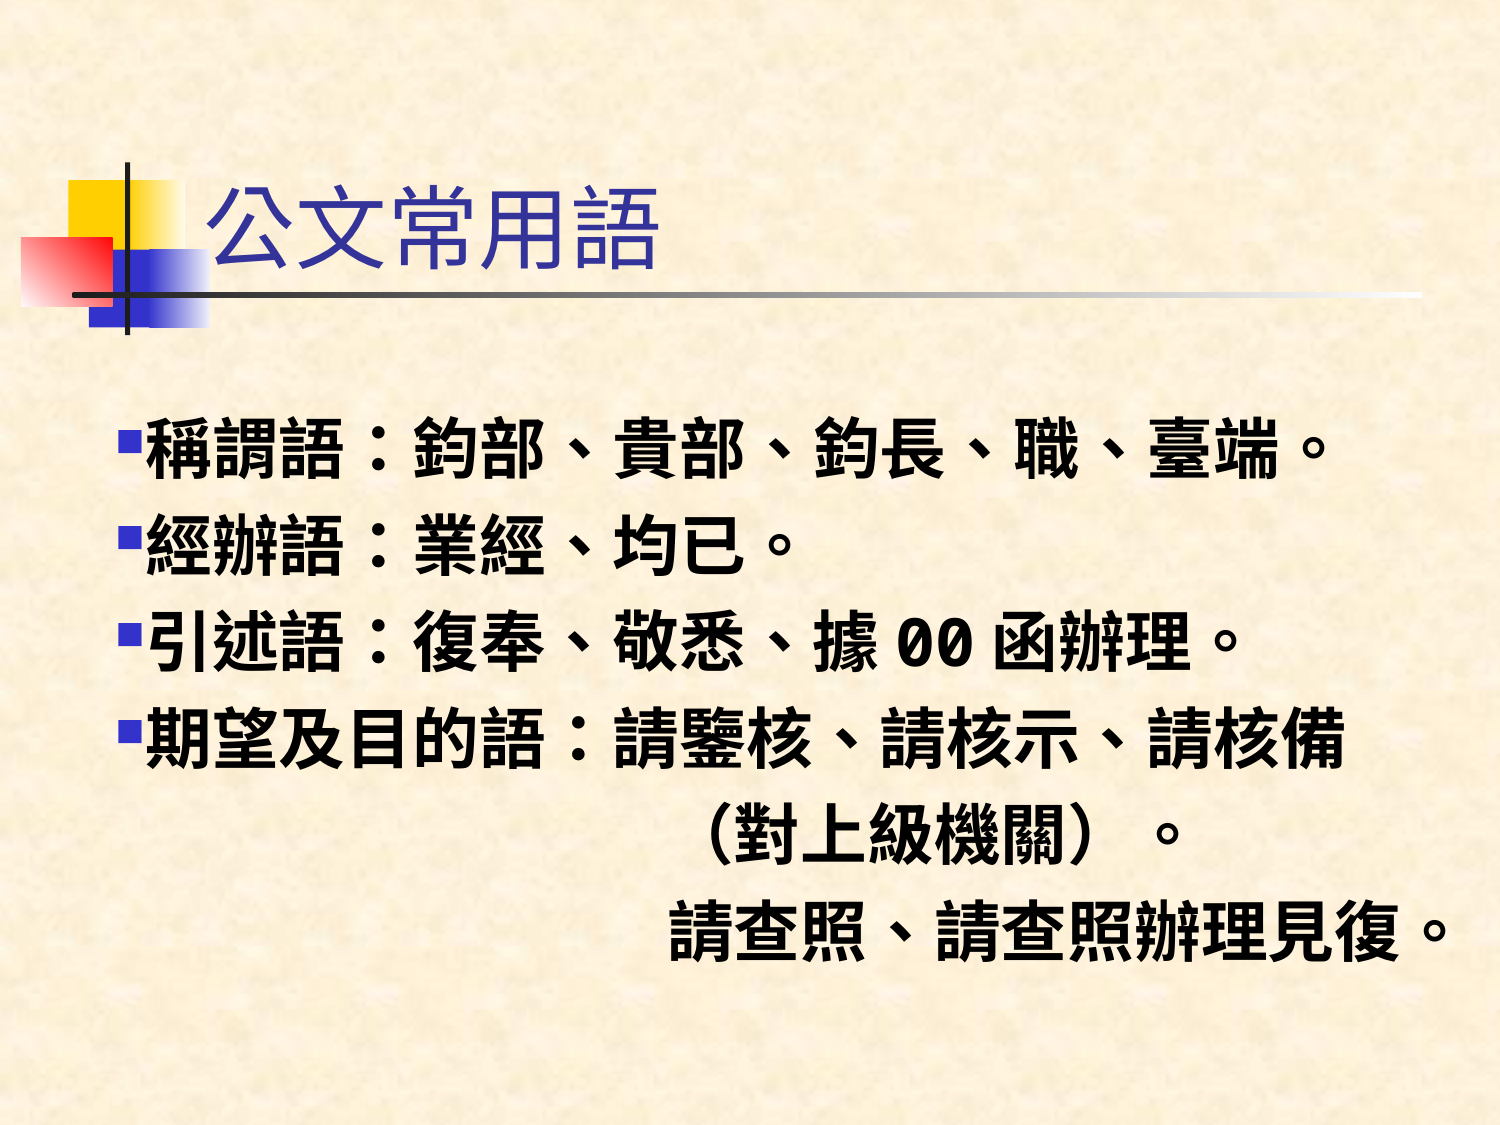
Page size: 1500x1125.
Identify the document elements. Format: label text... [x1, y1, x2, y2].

picture [0, 0, 1500, 1125]
title 公文常用語 [188, 101, 1468, 289]
list 稱謂語：鈞部、貴部、鈞長、職、臺端。 經辦語：業經、均已。 引述語：復奉、敬悉、據00函辦理。 期望及目的語：請鑒核、請核示、請核備 （對上級機關）。 請查照、請查照辦理見復。 [100, 302, 1500, 1006]
